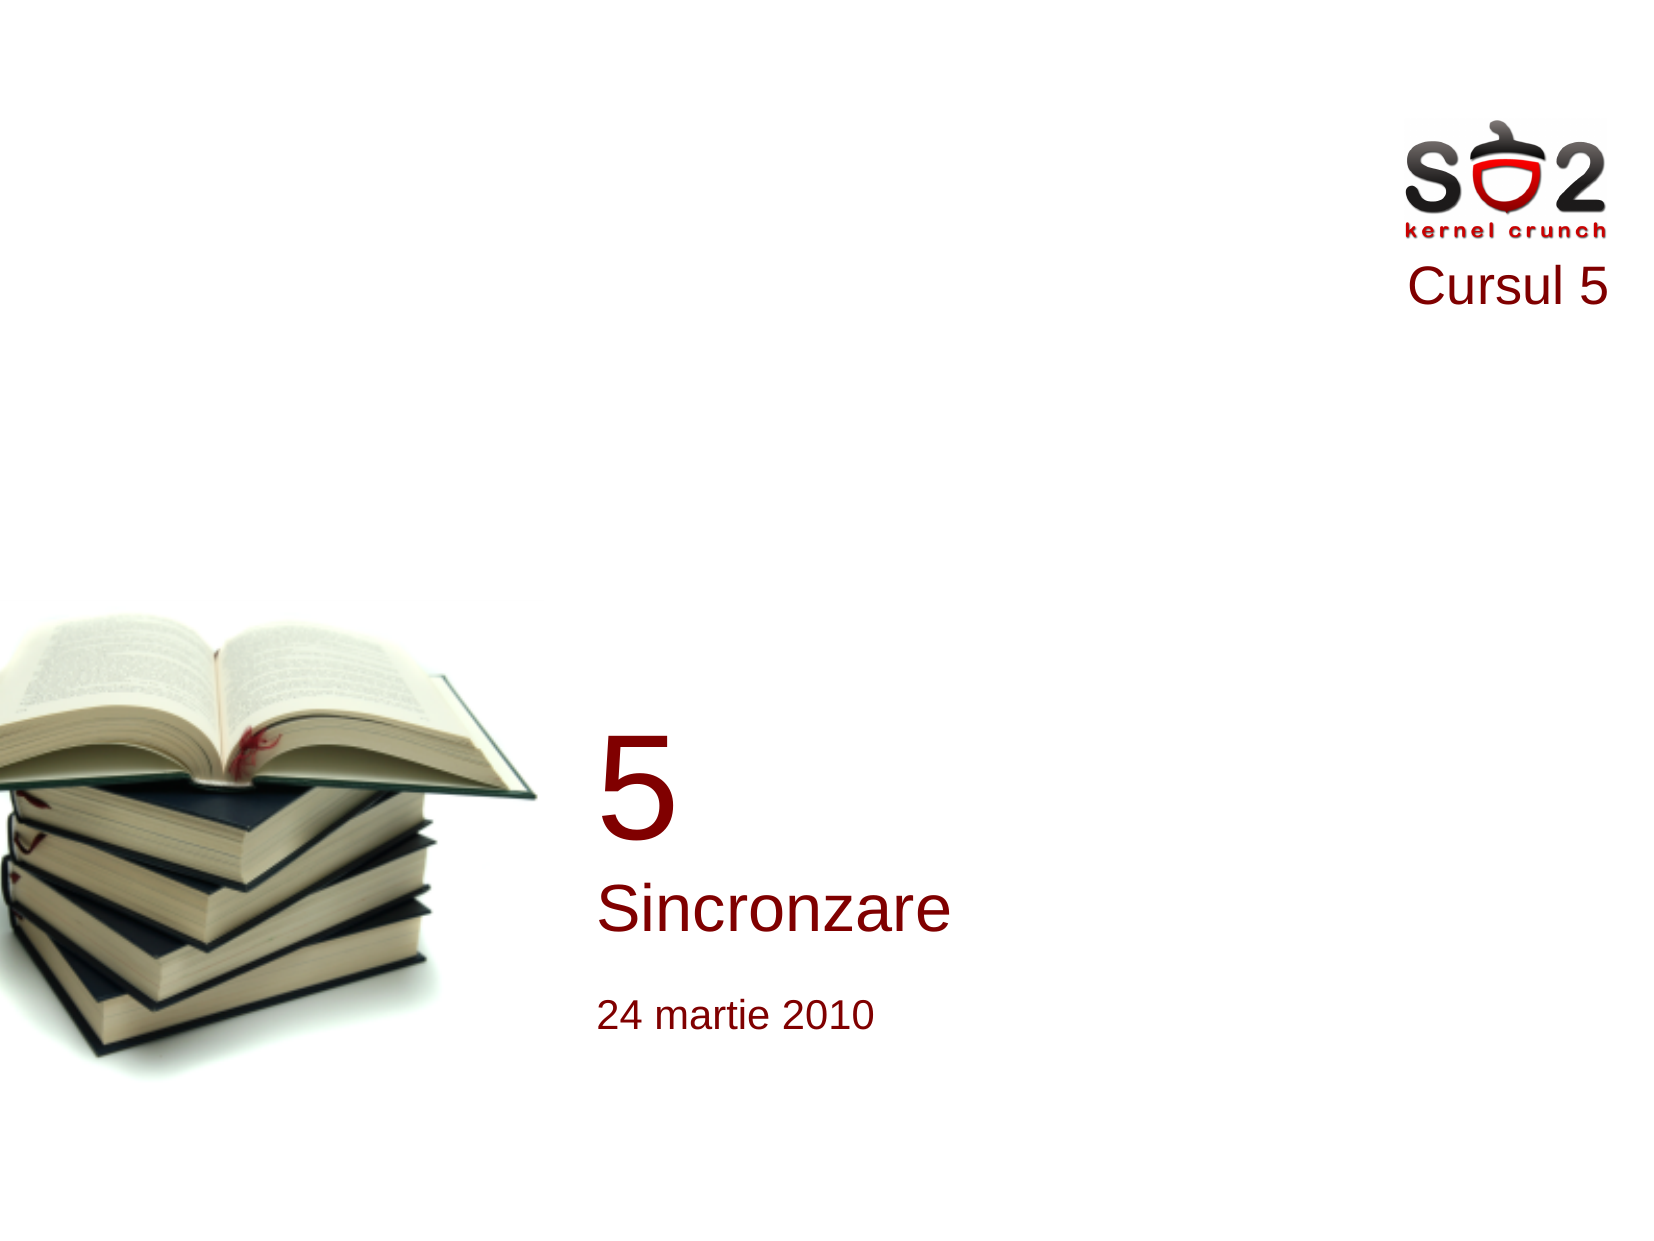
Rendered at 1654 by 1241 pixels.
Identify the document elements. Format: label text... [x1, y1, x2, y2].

subtitle 5 Sincronzare 24 martie 2010 [561, 686, 1565, 1056]
picture [0, 599, 544, 1087]
picture [1404, 118, 1607, 240]
title Cursul 5 [1387, 248, 1630, 323]
